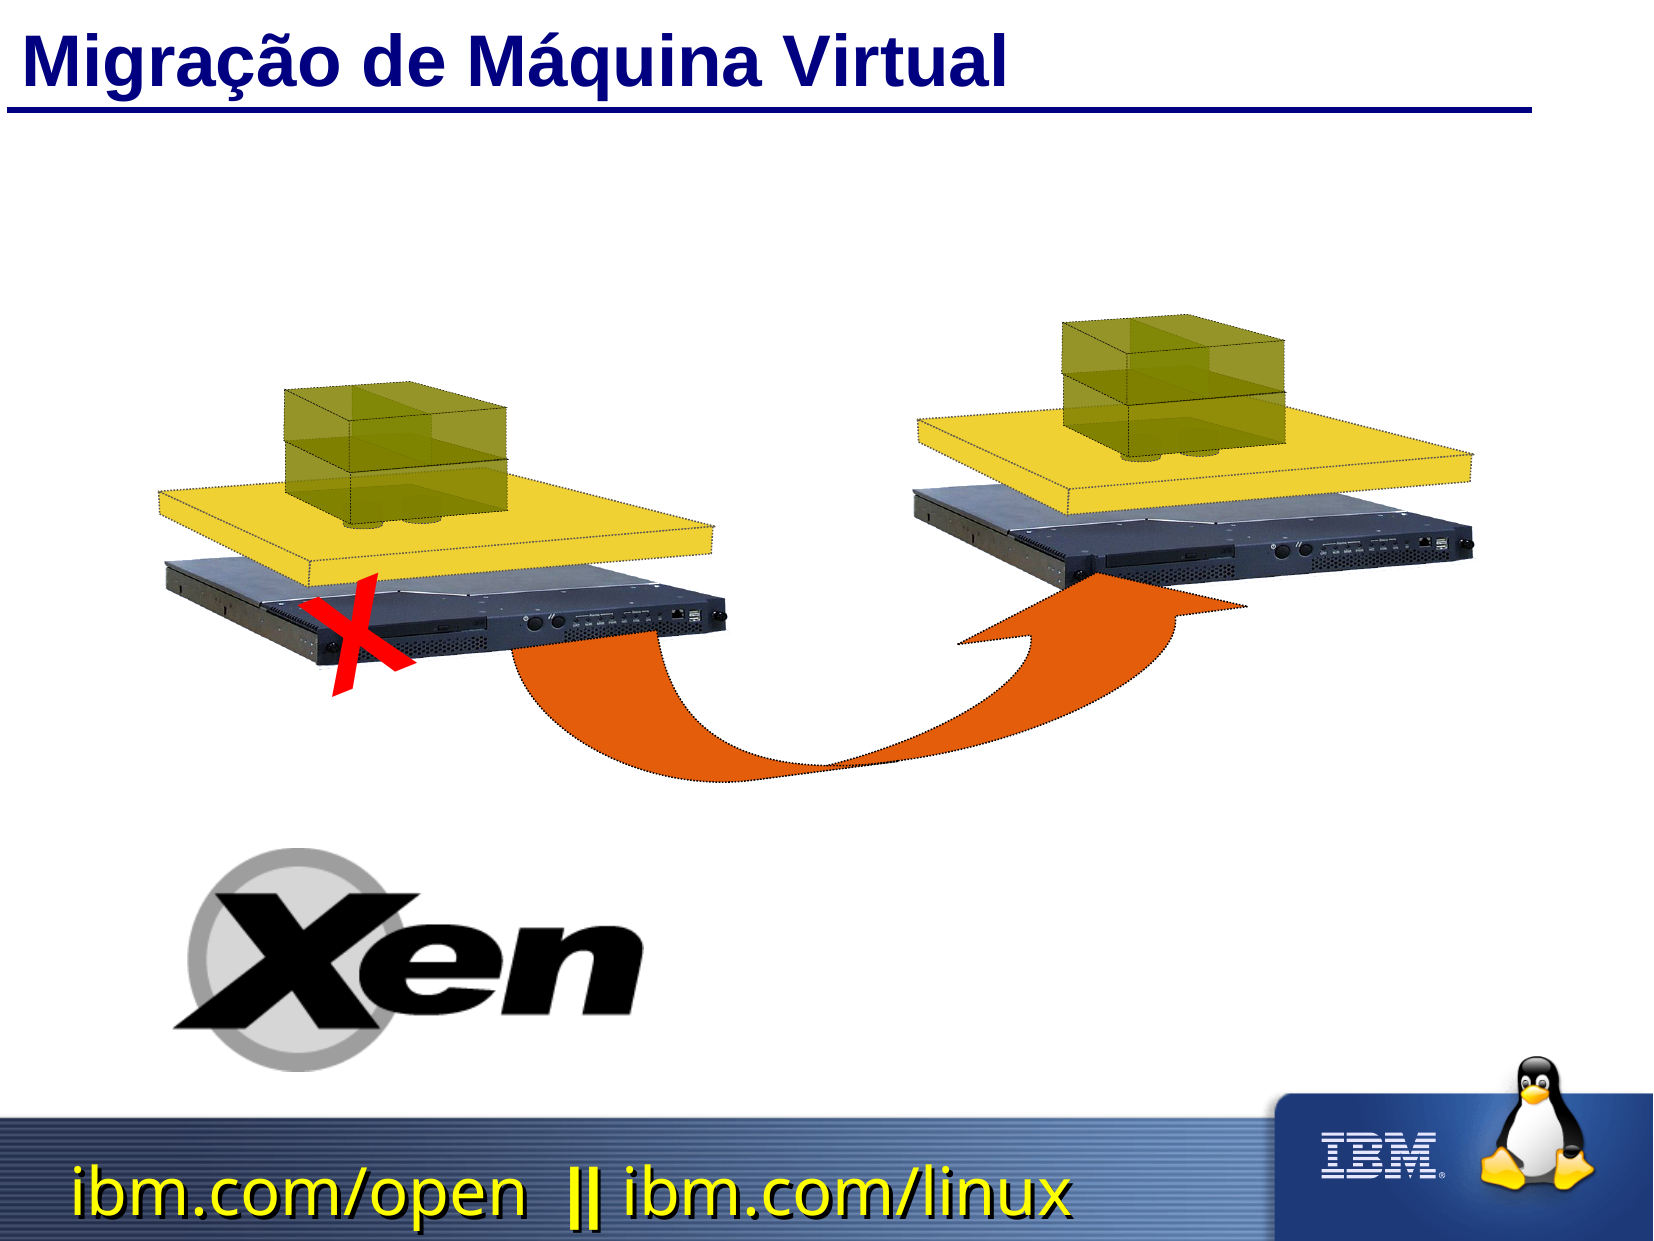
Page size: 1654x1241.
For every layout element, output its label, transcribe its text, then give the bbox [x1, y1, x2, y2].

picture [375, 519, 742, 679]
picture [157, 519, 309, 679]
picture [905, 447, 1489, 607]
text_box [511, 572, 1248, 783]
text_box [916, 314, 1475, 516]
text_box Migração de Máquina Virtual [21, 14, 1610, 127]
text_box X [268, 541, 457, 828]
text_box [157, 381, 716, 582]
picture [0, 848, 1653, 1241]
